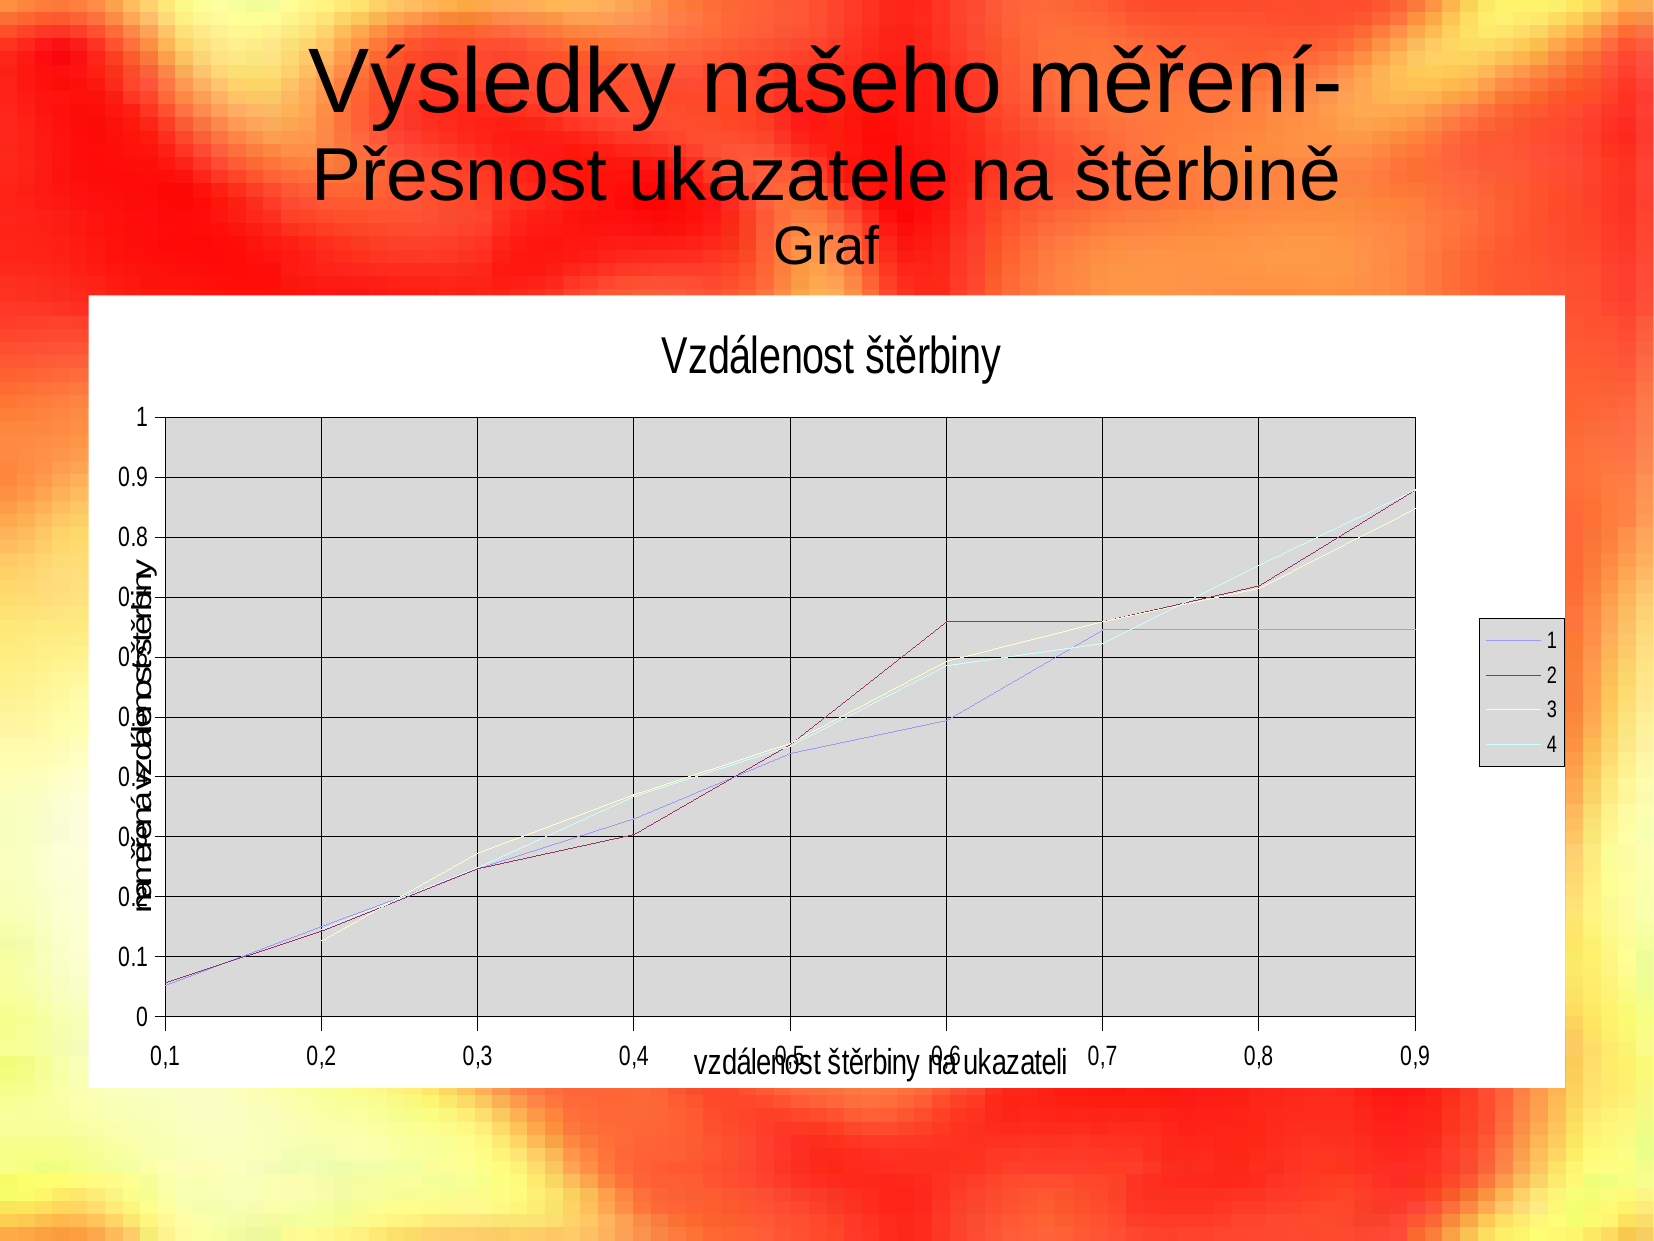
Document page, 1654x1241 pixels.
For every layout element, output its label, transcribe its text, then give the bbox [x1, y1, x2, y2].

title Výsledky našeho měření- Přesnost ukazatele na štěrbině Graf [82, 29, 1571, 277]
picture [0, 0, 1654, 1241]
chart [88, 295, 1565, 1093]
